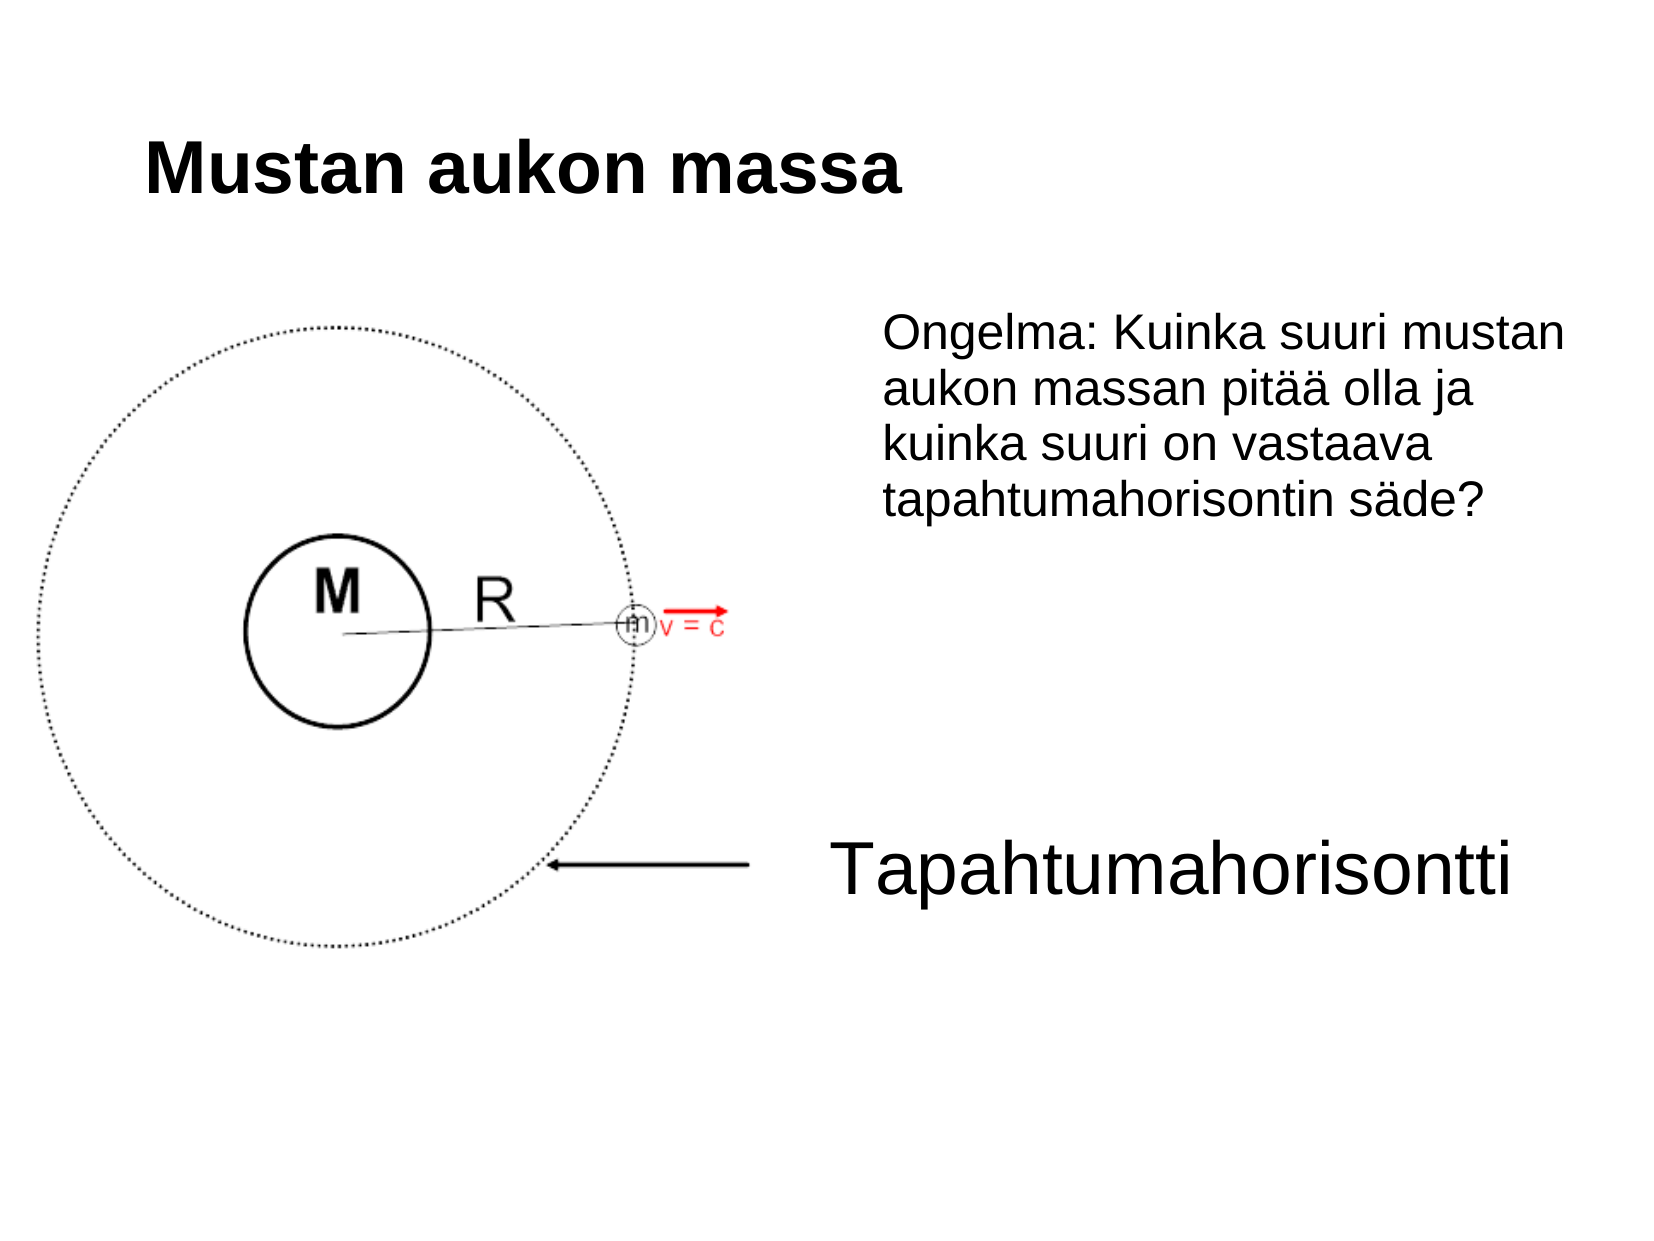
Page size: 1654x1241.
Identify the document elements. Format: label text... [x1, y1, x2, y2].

text_box Mustan aukon massa [129, 113, 918, 213]
text_box Ongelma: Kuinka suuri mustan aukon massan pitää olla ja kuinka suuri on vastaava tapahtumahorisontin säde? [867, 293, 1595, 532]
picture [20, 259, 792, 984]
text_box Tapahtumahorisontti [814, 814, 1654, 914]
